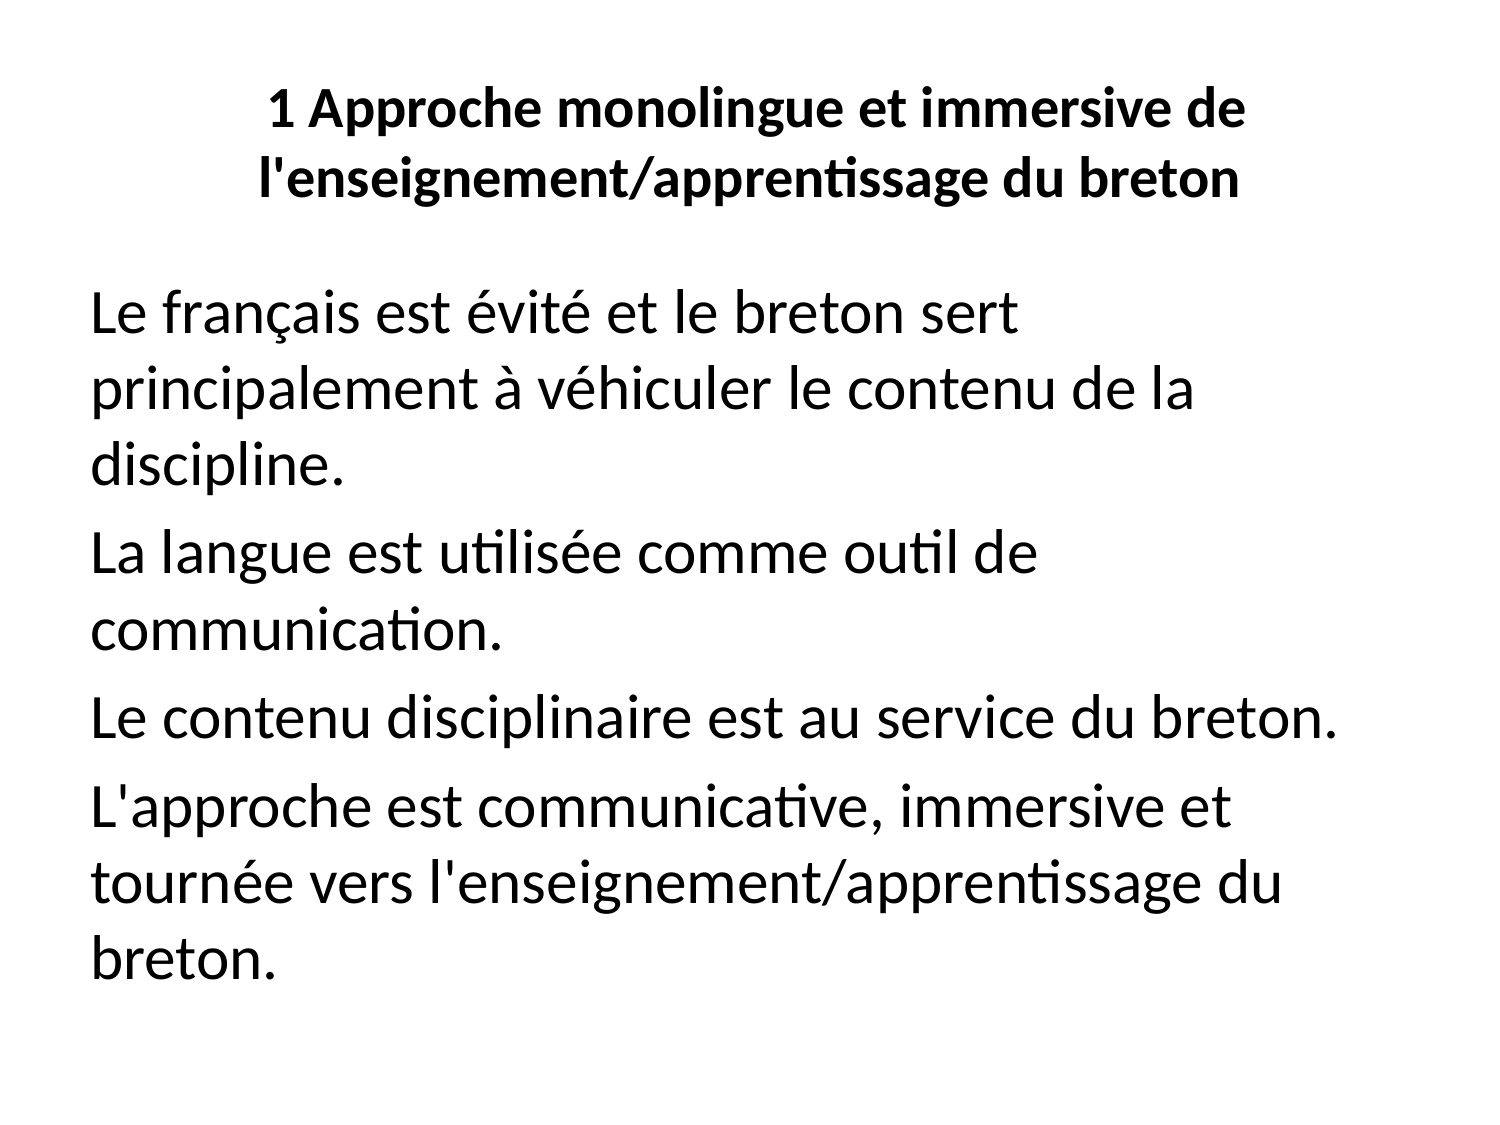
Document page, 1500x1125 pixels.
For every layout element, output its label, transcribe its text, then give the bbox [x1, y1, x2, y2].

title 1 Approche monolingue et immersive de l'enseignement/apprentissage du breton [75, 45, 1425, 233]
list Le français est évité et le breton sert principalement à véhiculer le contenu de la discipline. La langue est utilisée comme outil de communication. Le contenu disciplinaire est au service du breton. L'approche est communicative, immersive et tournée vers l'enseignement/apprentissage du breton. [75, 262, 1425, 1005]
